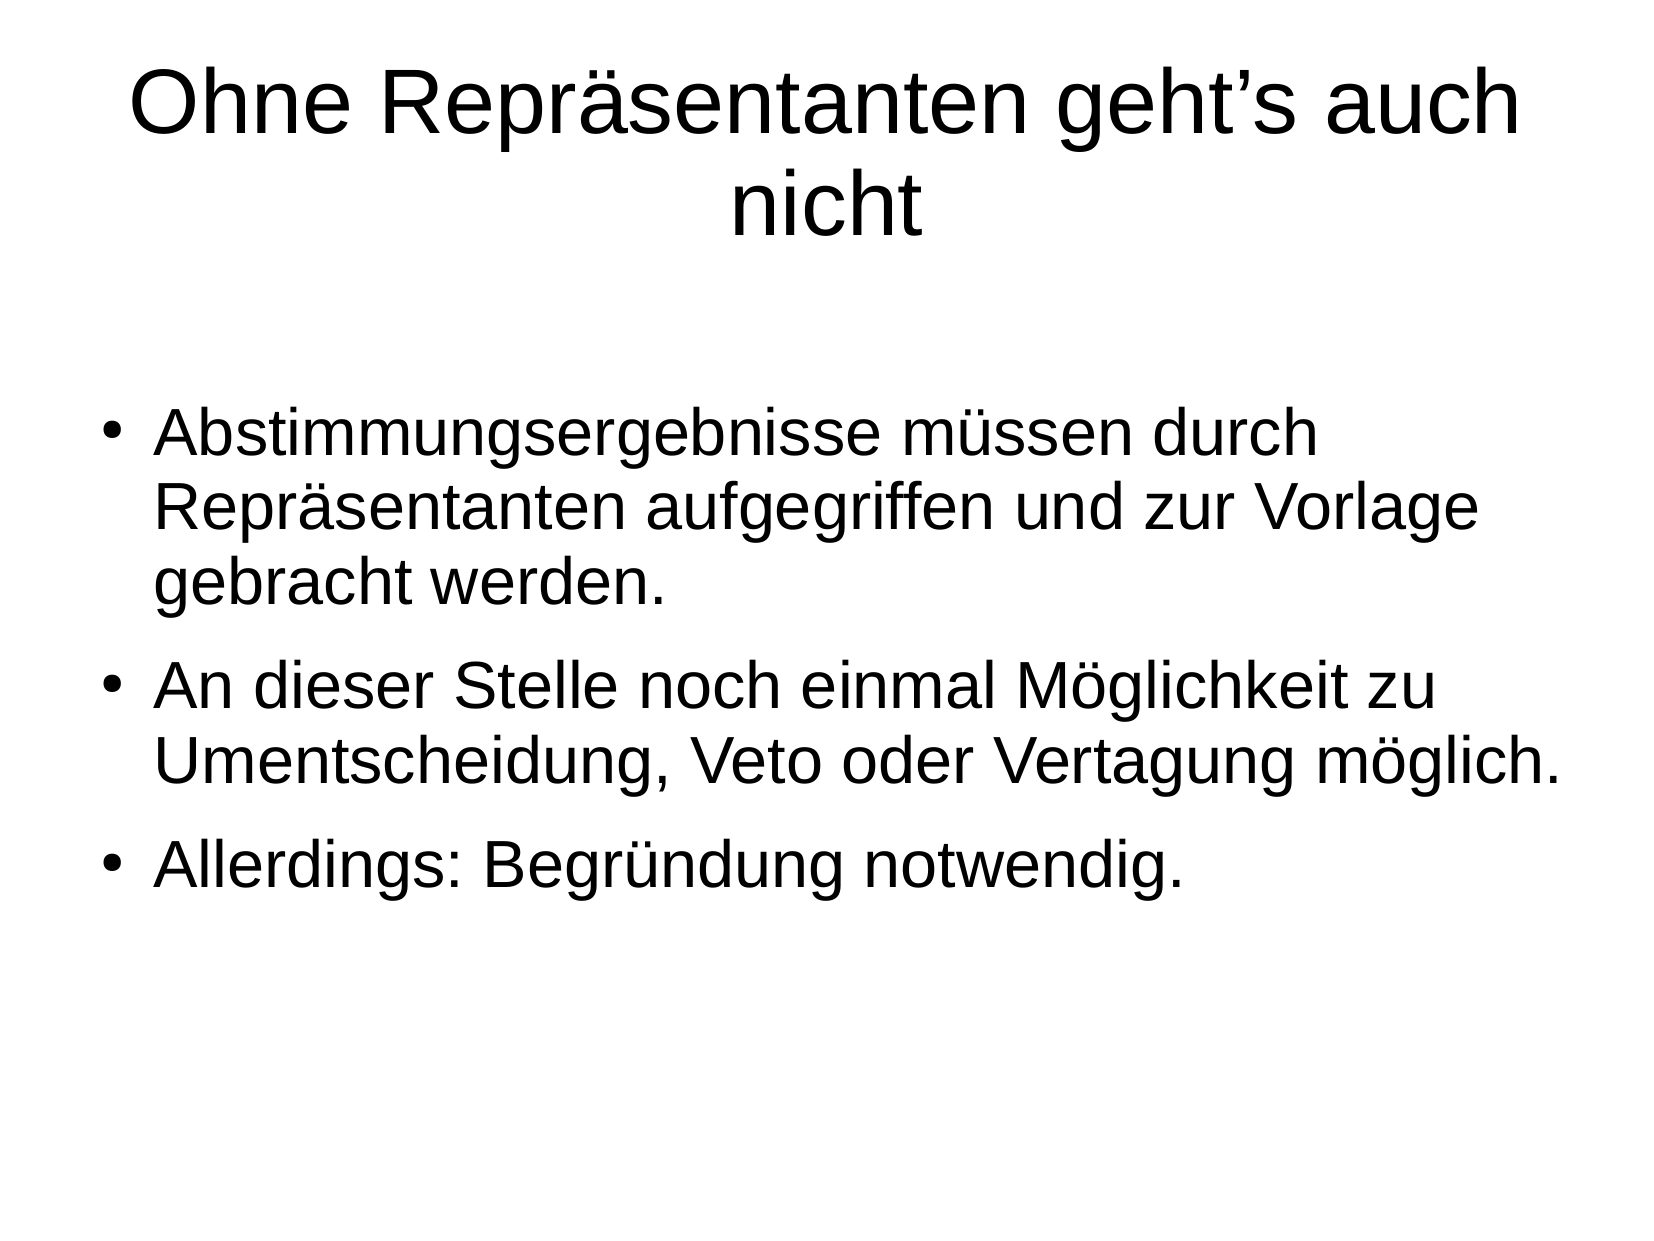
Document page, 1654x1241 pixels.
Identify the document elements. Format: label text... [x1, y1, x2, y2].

list Abstimmungsergebnisse müssen durch Repräsentanten aufgegriffen und zur Vorlage gebracht werden. An dieser Stelle noch einmal Möglichkeit zu Umentscheidung, Veto oder Vertagung möglich. Allerdings: Begründung notwendig. [82, 290, 1571, 1109]
title Ohne Repräsentanten geht’s auch nicht [82, 49, 1571, 257]
